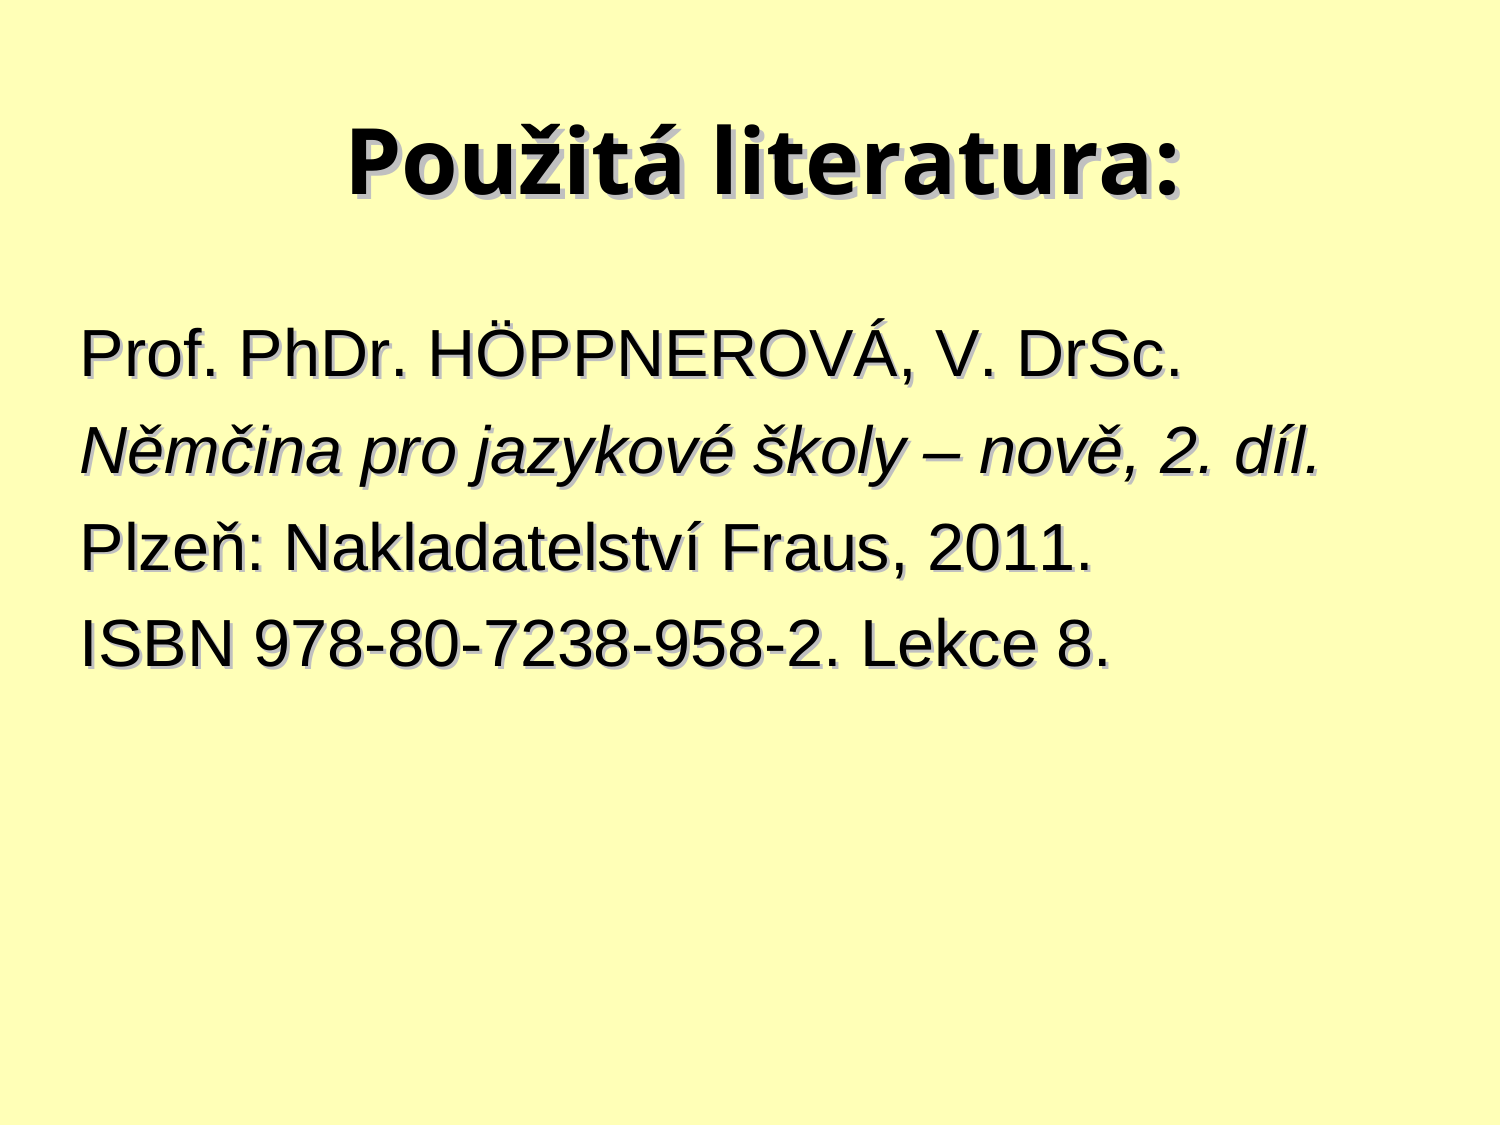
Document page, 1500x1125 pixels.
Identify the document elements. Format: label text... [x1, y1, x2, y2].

title Použitá literatura: [75, 40, 1451, 276]
list Prof. PhDr. HÖPPNEROVÁ, V. DrSc. Němčina pro jazykové školy – nově, 2. díl. Plzeň: Nakladatelství Fraus, 2011. ISBN 978-80-7238-958-2. Lekce 8. [64, 302, 1379, 991]
